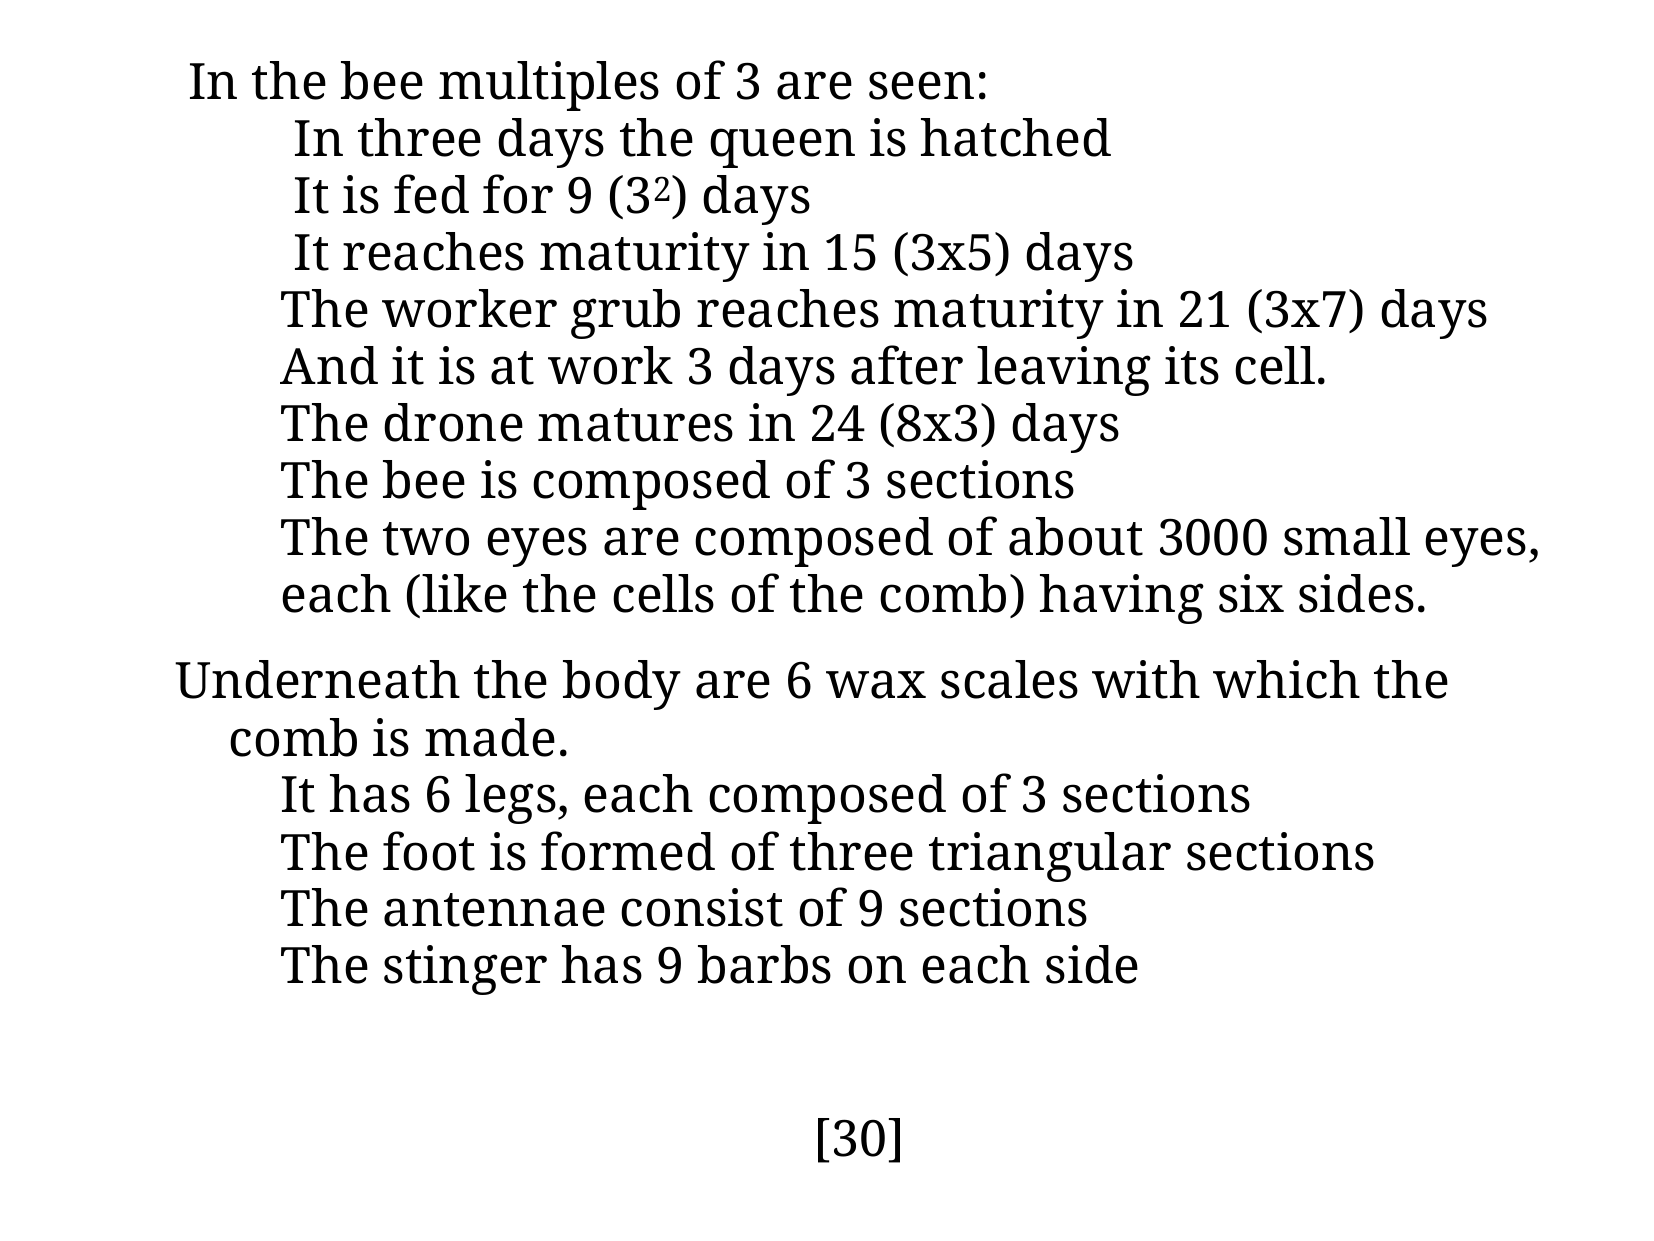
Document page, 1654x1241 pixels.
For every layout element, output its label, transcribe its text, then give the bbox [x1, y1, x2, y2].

list In the bee multiples of 3 are seen: In three days the queen is hatched It is fed for 9 (32) days It reaches maturity in 15 (3x5) days The worker grub reaches maturity in 21 (3x7) days And it is at work 3 days after leaving its cell. The drone matures in 24 (8x3) days The bee is composed of 3 sections The two eyes are composed of about 3000 small eyes, each (like the cells of the comb) having six sides. Underneath the body are 6 wax scales with which the comb is made. It has 6 legs, each composed of 3 sections The foot is formed of three triangular sections The antennae consist of 9 sections The stinger has 9 barbs on each side [30] [86, 51, 1576, 1174]
